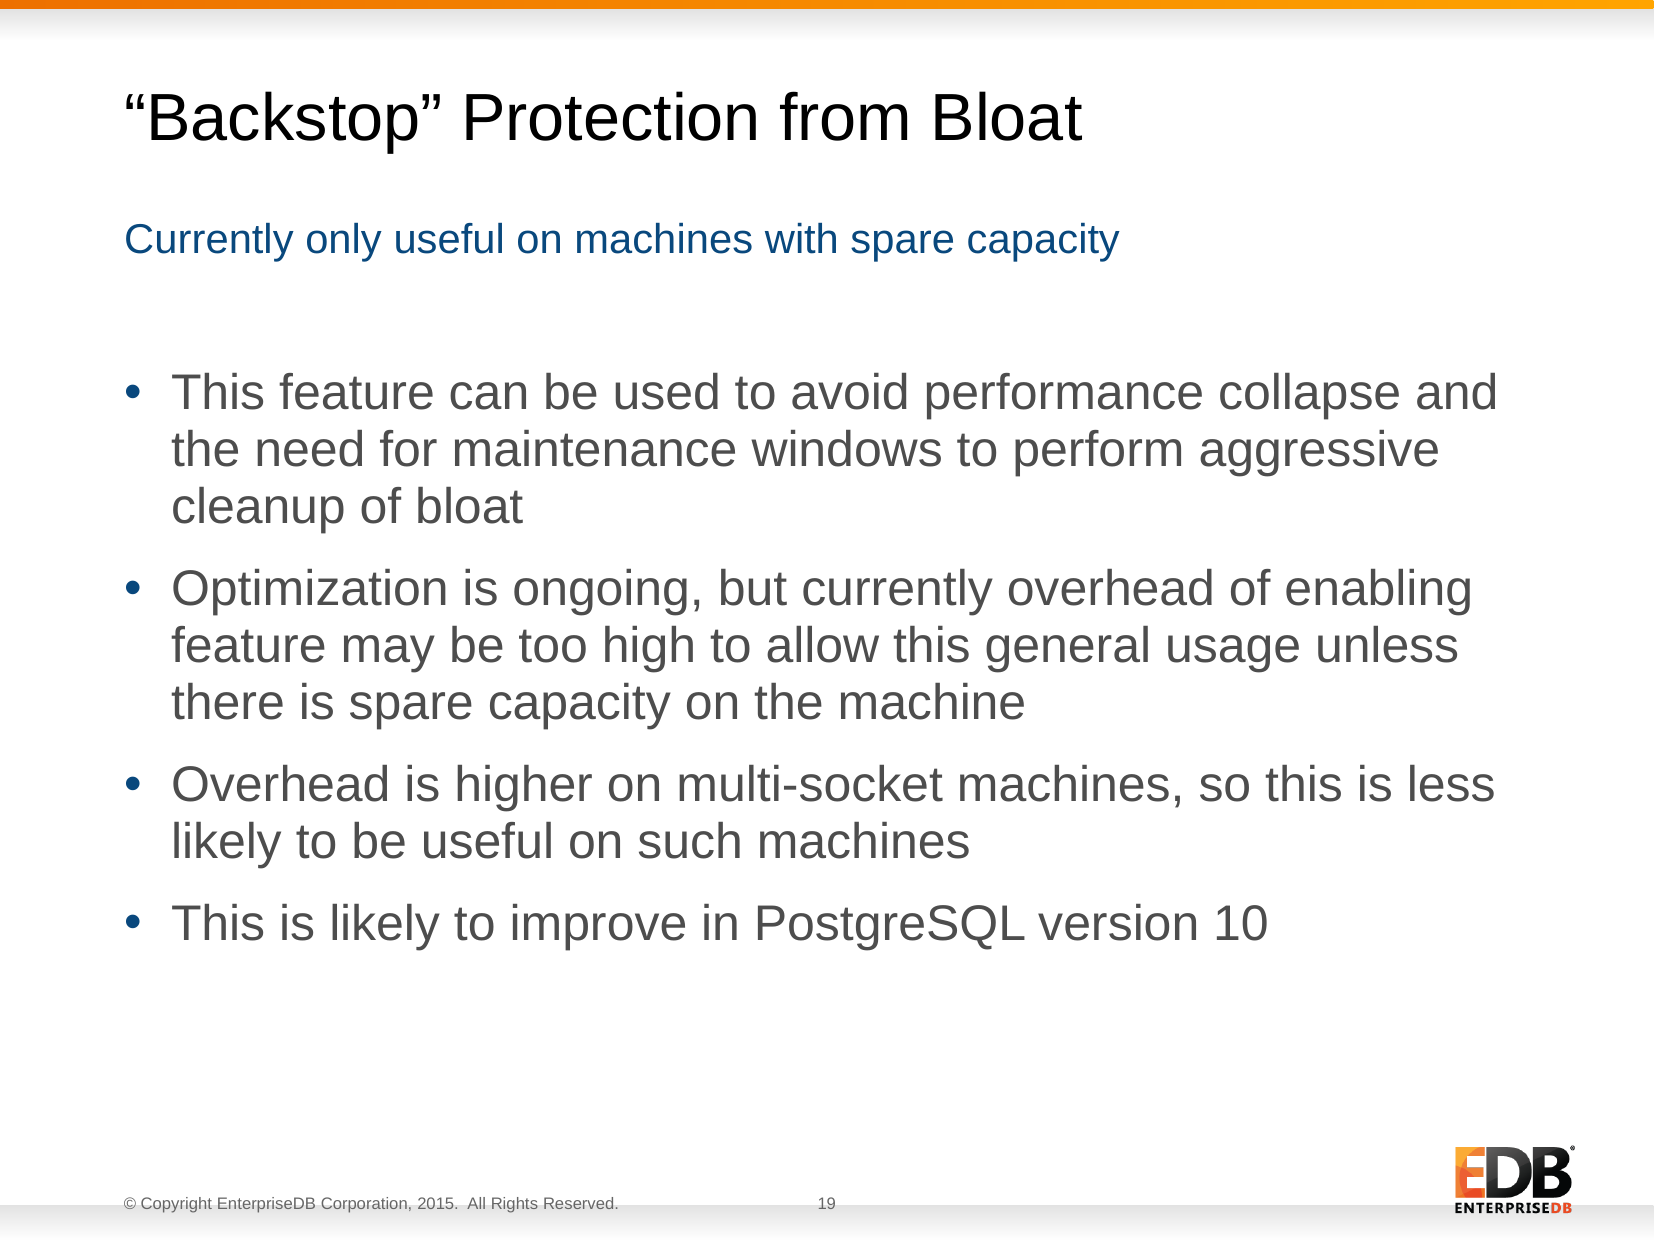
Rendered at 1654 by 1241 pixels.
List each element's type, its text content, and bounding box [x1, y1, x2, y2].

list Currently only useful on machines with spare capacity [109, 208, 1549, 288]
title “Backstop” Protection from Bloat [109, 29, 1546, 208]
list This feature can be used to avoid performance collapse and the need for maintenance windows to perform aggressive cleanup of bloat Optimization is ongoing, but currently overhead of enabling feature may be too high to allow this general usage unless there is spare capacity on the machine Overhead is higher on multi-socket machines, so this is less likely to be useful on such machines This is likely to improve in PostgreSQL version 10 [109, 356, 1546, 1085]
picture [1453, 1142, 1576, 1214]
